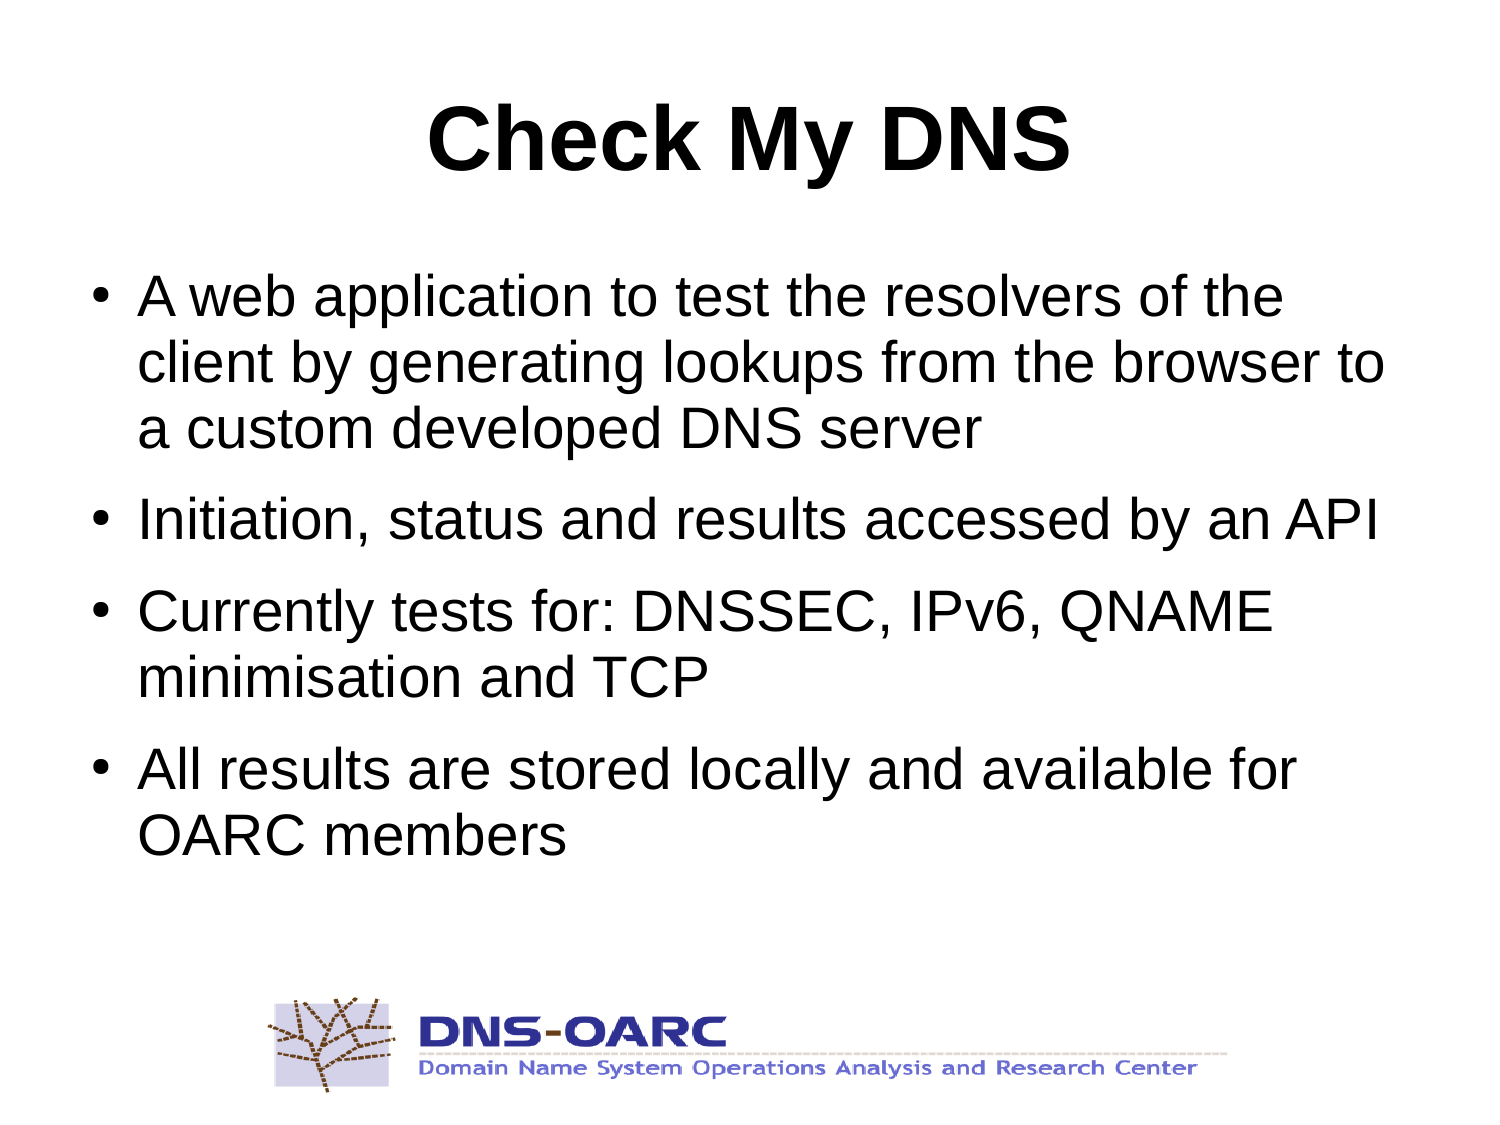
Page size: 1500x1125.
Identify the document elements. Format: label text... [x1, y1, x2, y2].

title Check My DNS [75, 44, 1425, 233]
list A web application to test the resolvers of the client by generating lookups from the browser to a custom developed DNS server Initiation, status and results accessed by an API Currently tests for: DNSSEC, IPv6, QNAME minimisation and TCP All results are stored locally and available for OARC members [75, 263, 1425, 916]
picture [214, 991, 1259, 1099]
